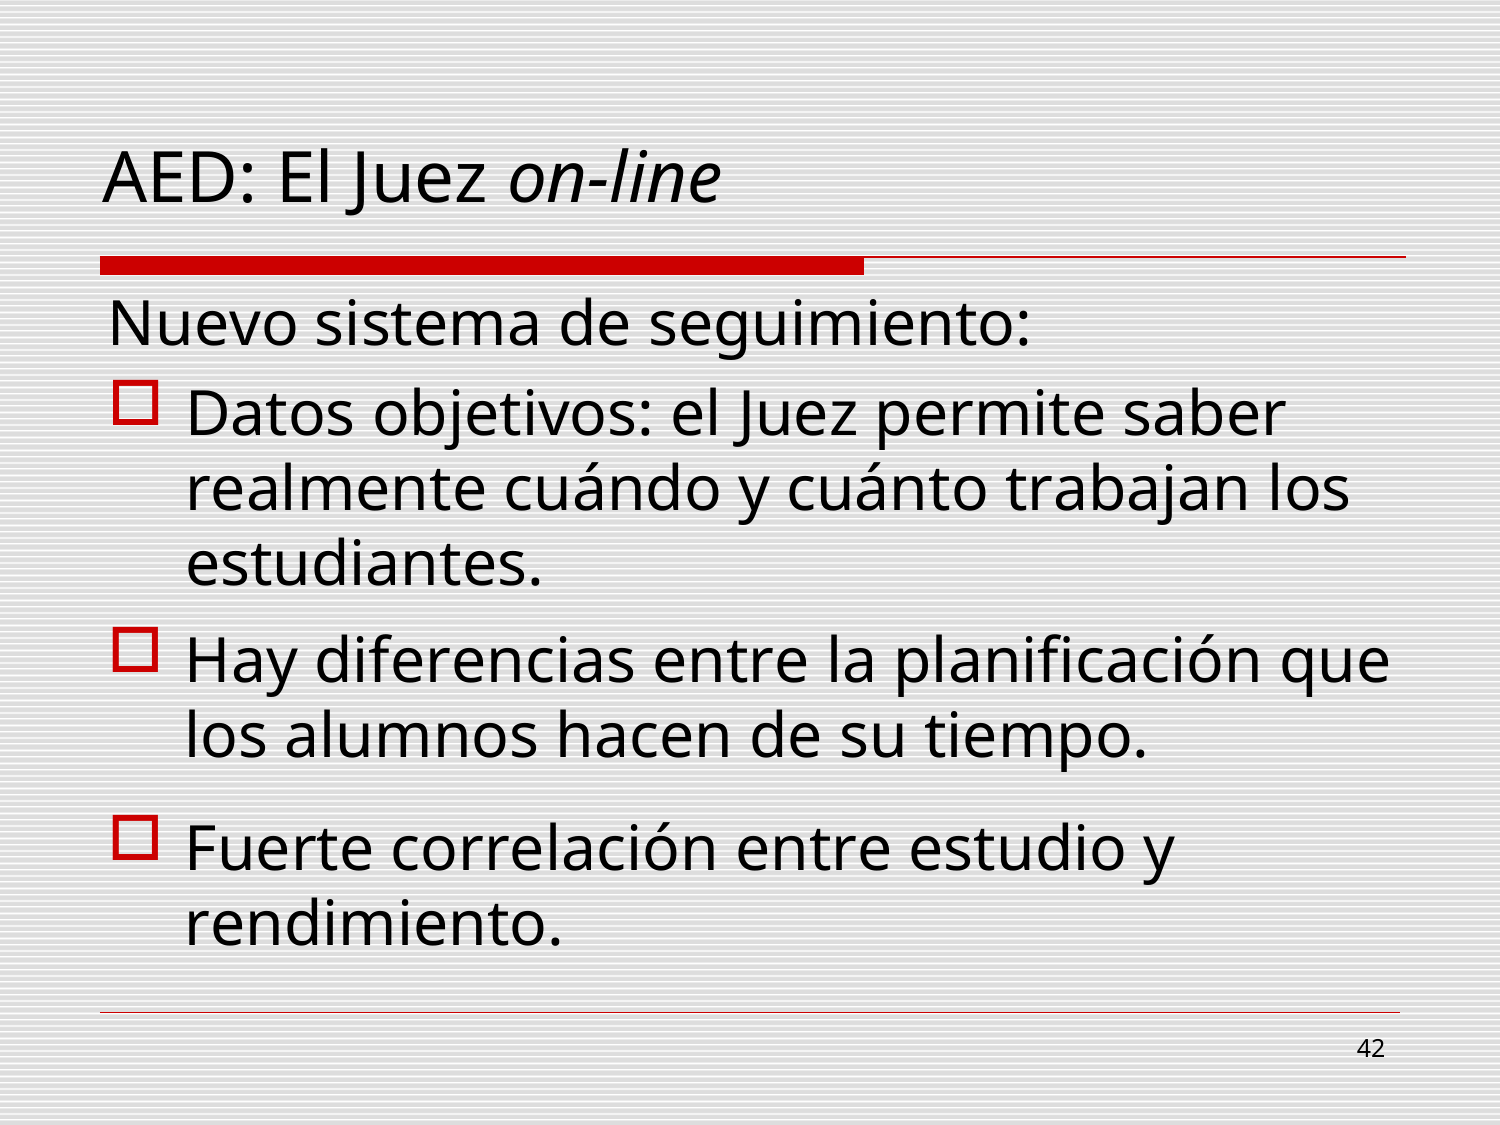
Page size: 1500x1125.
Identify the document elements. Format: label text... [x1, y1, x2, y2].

text_box Hay diferencias entre la planificación que los alumnos hacen de su tiempo. [92, 612, 1438, 775]
text_box <número> [1074, 1024, 1401, 1103]
picture [0, 0, 1500, 1125]
title AED: El Juez on-line [87, 49, 1400, 225]
list Nuevo sistema de seguimiento: Datos objetivos: el Juez permite saber realmente cuándo y cuánto trabajan los estudiantes. [92, 274, 1438, 606]
text_box Fuerte correlación entre estudio y rendimiento. [92, 799, 1438, 963]
